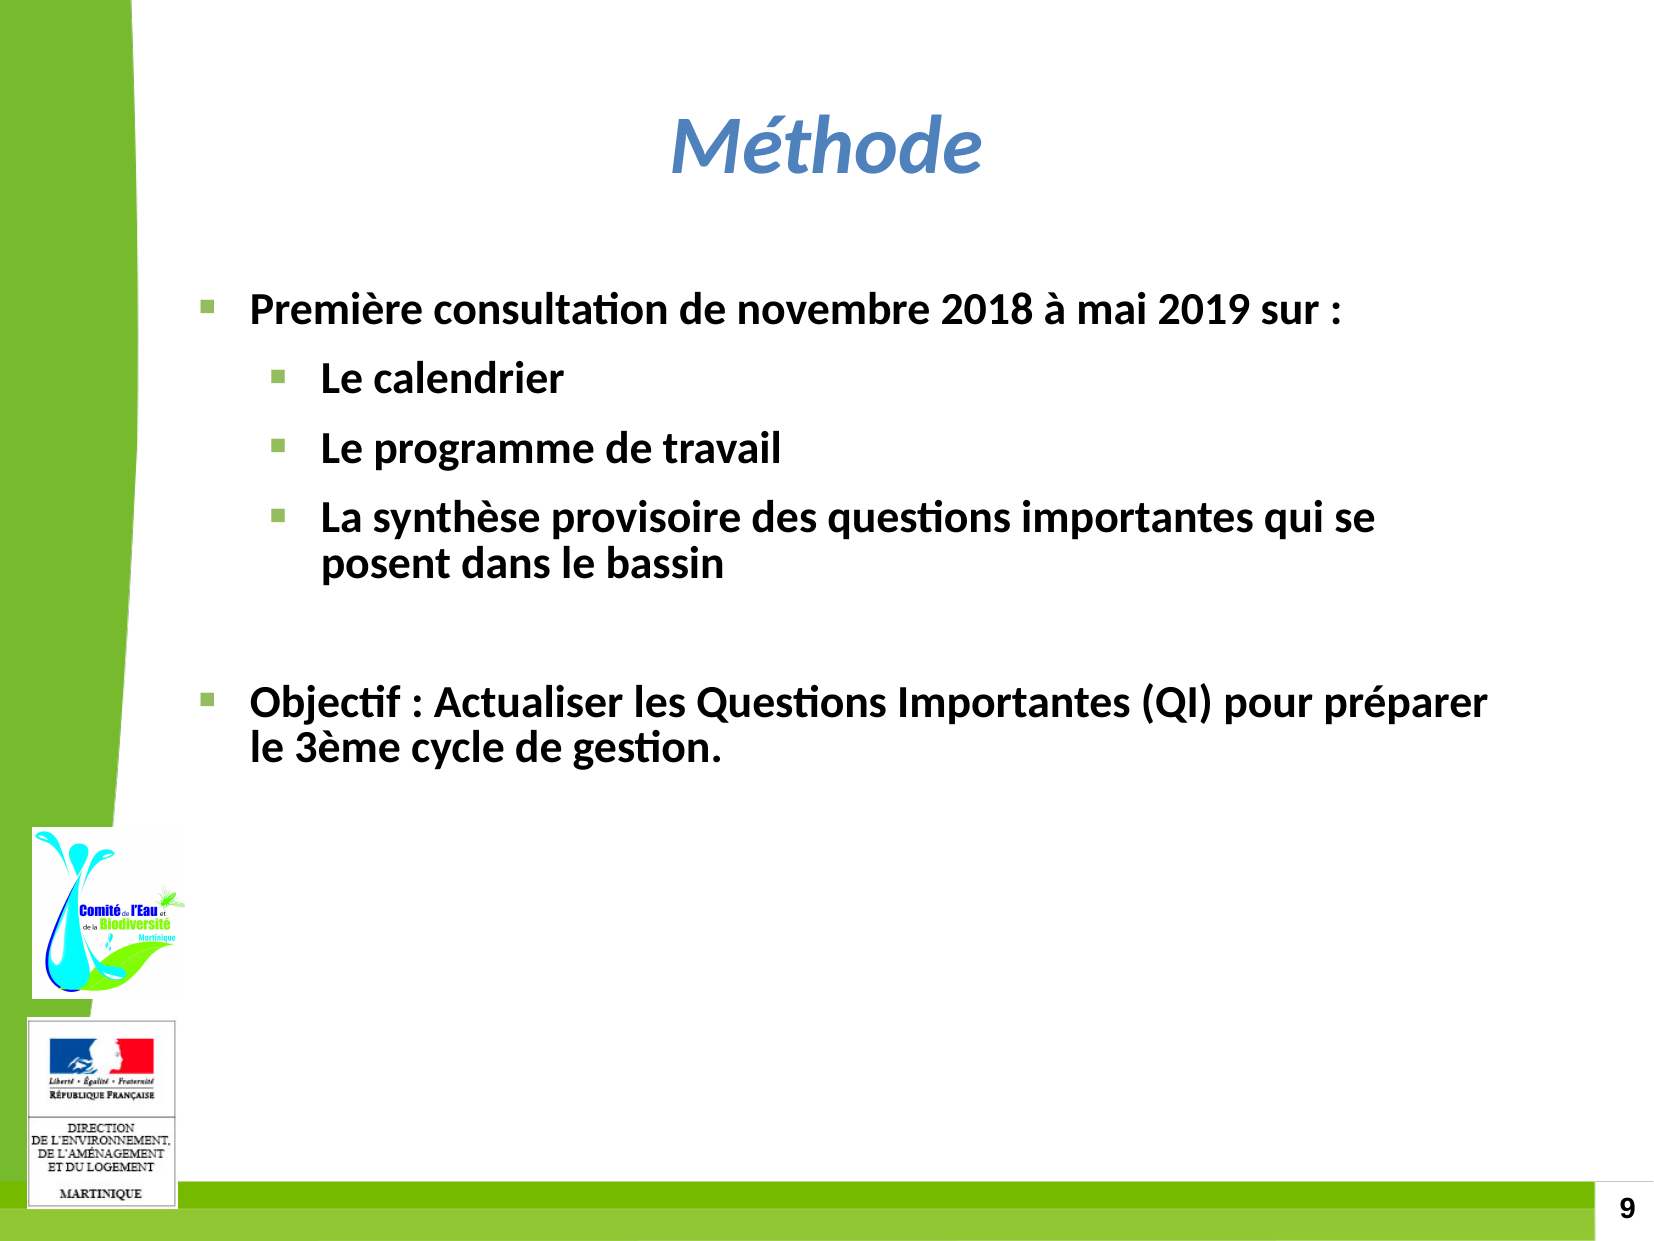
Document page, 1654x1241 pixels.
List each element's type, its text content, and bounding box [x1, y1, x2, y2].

title Méthode [82, 49, 1571, 257]
picture [0, 0, 1654, 1241]
list Première consultation de novembre 2018 à mai 2019 sur : Le calendrier Le programme de travail La synthèse provisoire des questions importantes qui se posent dans le bassin Objectif : Actualiser les Questions Importantes (QI) pour préparer le 3ème cycle de gestion. [179, 290, 1509, 1071]
